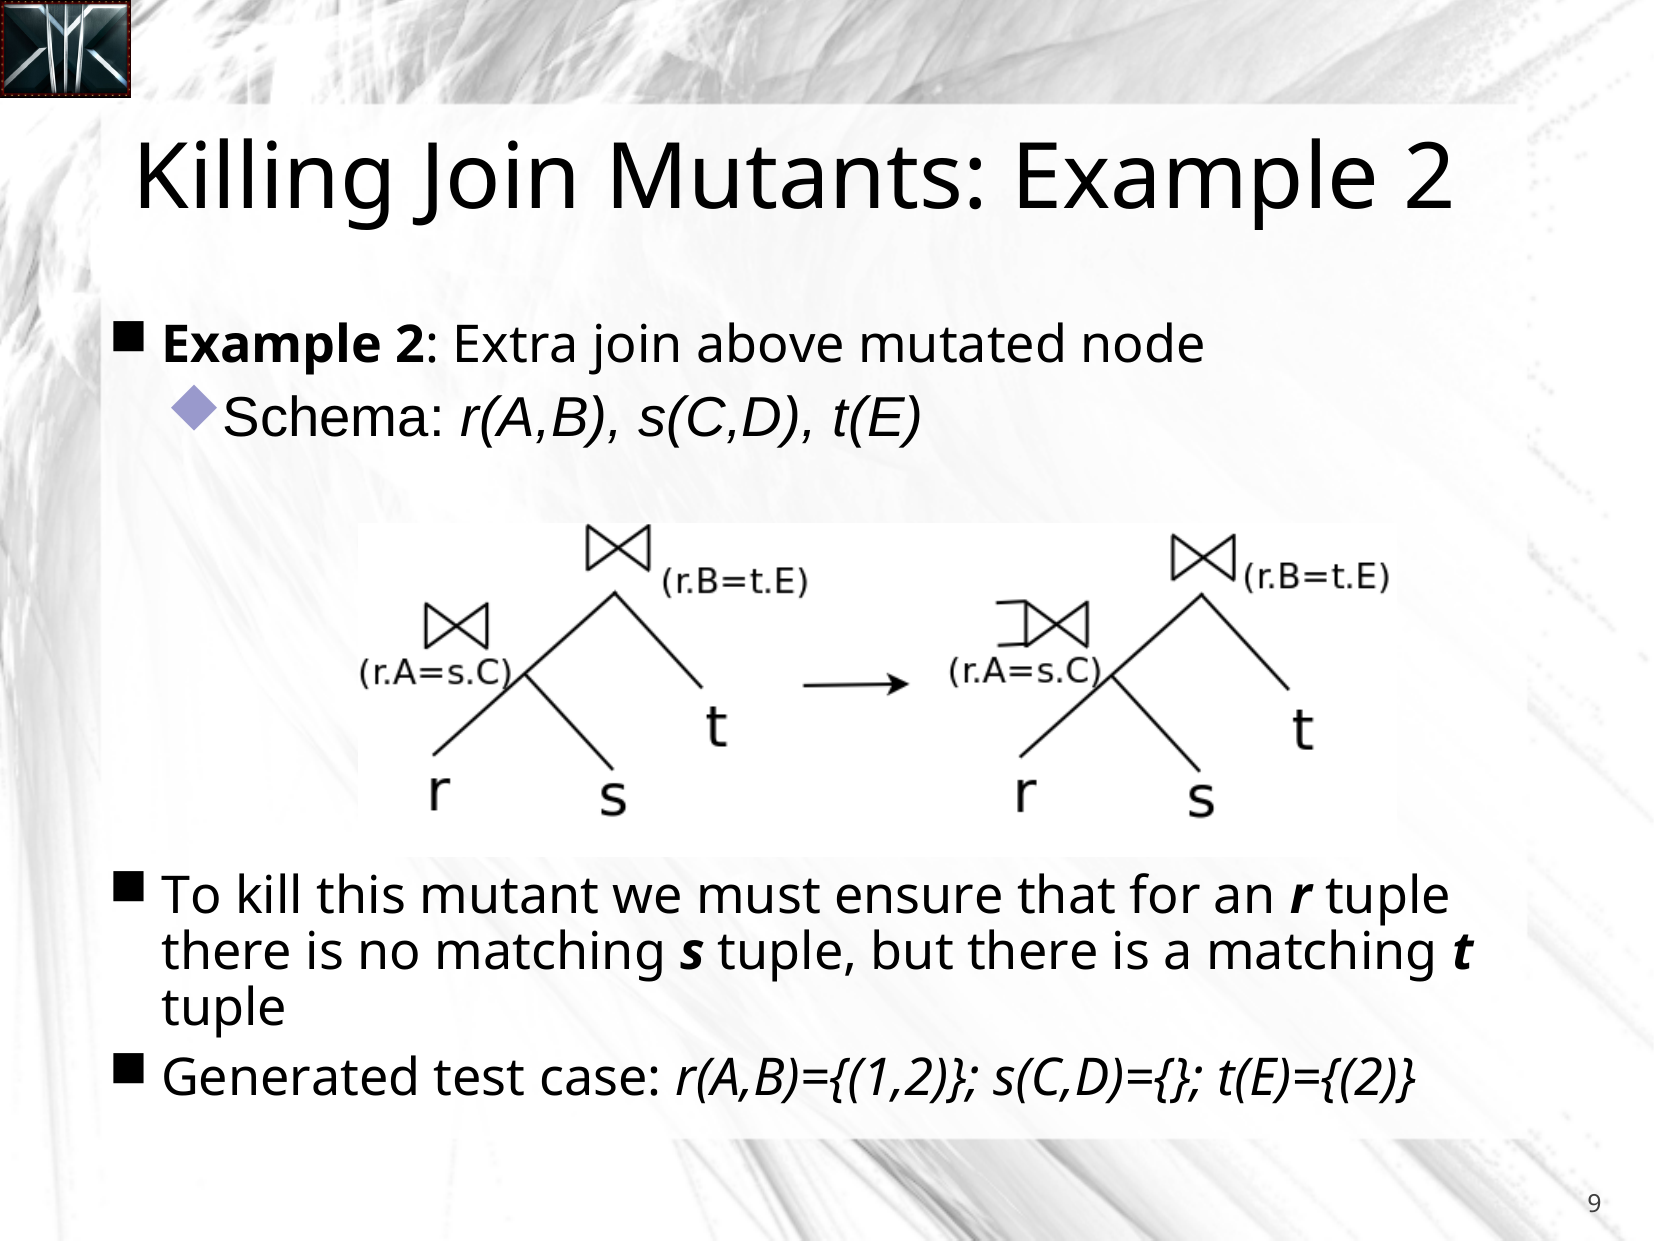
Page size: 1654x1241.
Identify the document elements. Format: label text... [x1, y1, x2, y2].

text_box Killing Join Mutants: Example 2 [82, 82, 1571, 262]
text_box Example 2: Extra join above mutated node Schema: r(A,B), s(C,D), t(E) To kill this mutant we must ensure that for an r tuple there is no matching s tuple, but there is a matching t tuple Generated test case: r(A,B)={(1,2)}; s(C,D)={}; t(E)={(2)} [82, 303, 1571, 1130]
text_box <number> [1483, 1171, 1617, 1222]
picture [0, 0, 1654, 1241]
